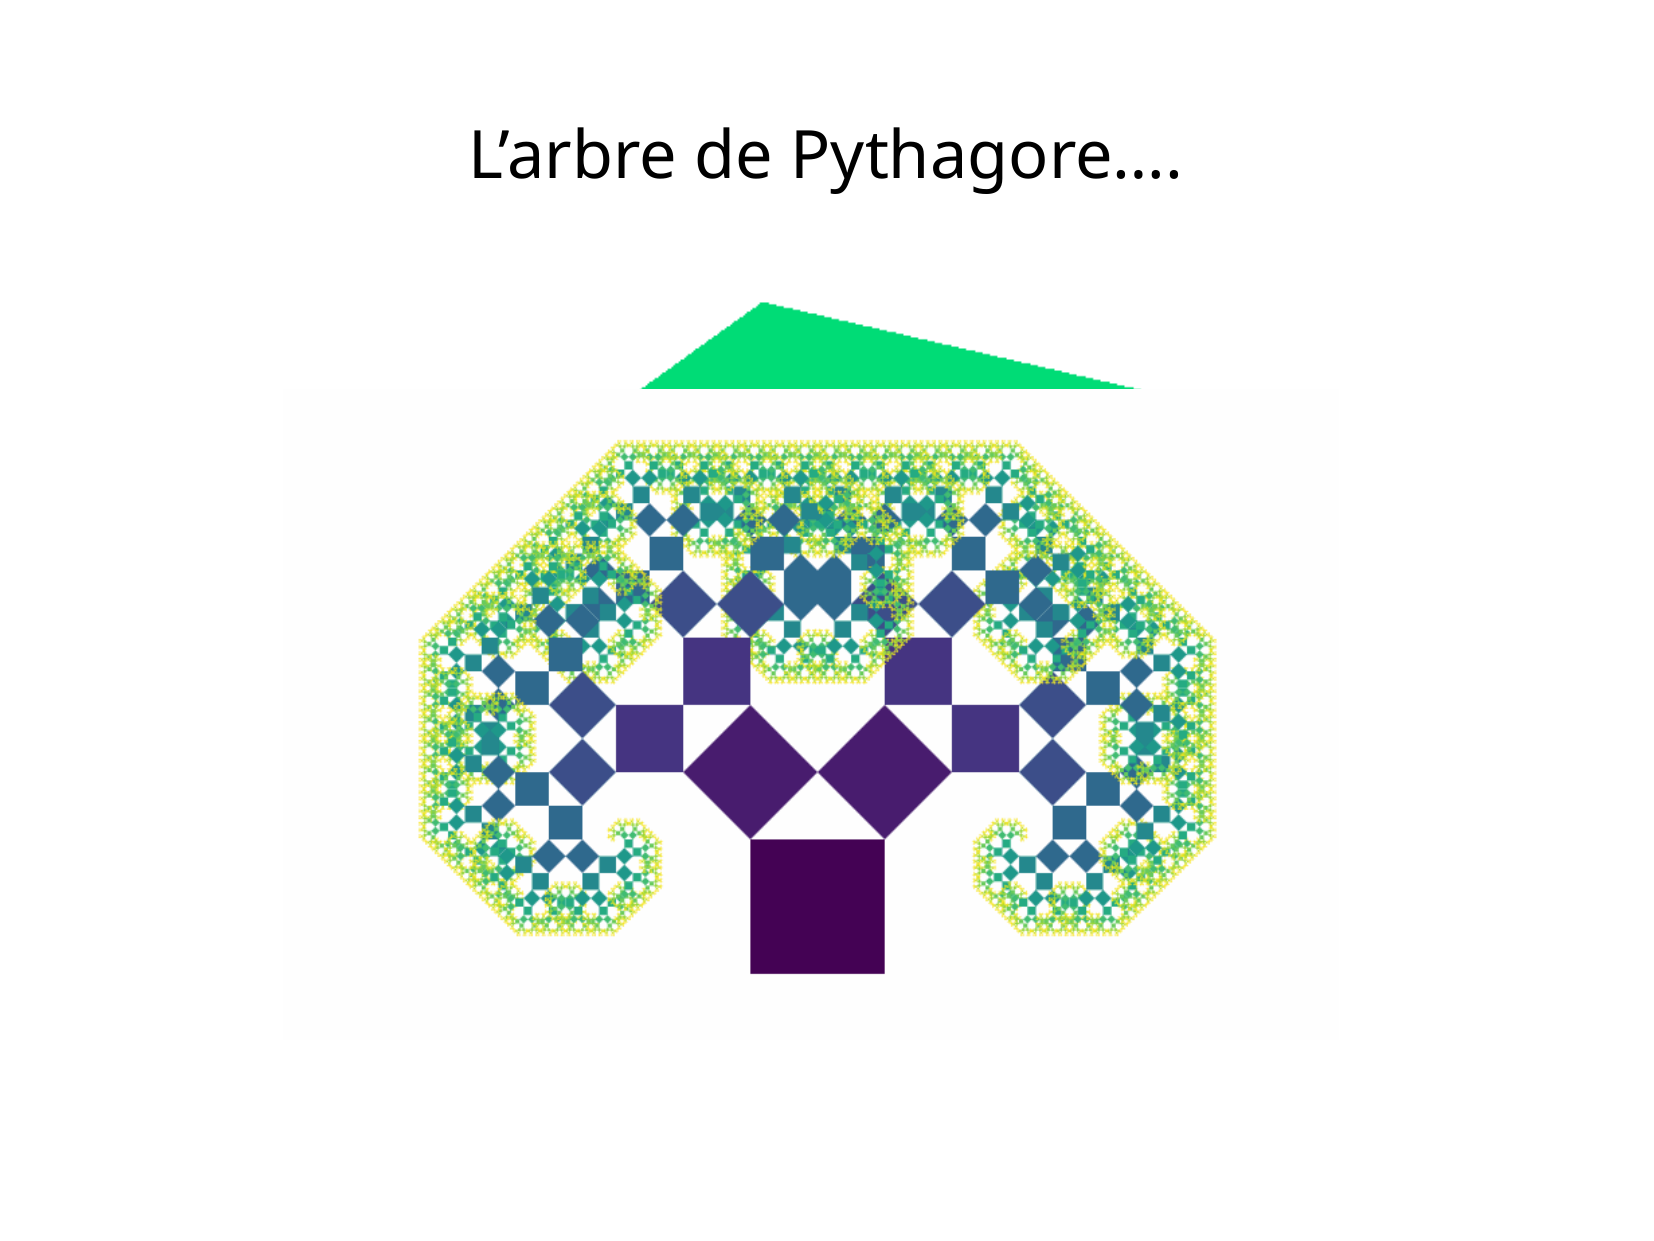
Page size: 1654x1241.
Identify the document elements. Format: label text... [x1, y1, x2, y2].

picture [283, 290, 1339, 1040]
title L’arbre de Pythagore…. [82, 49, 1571, 257]
